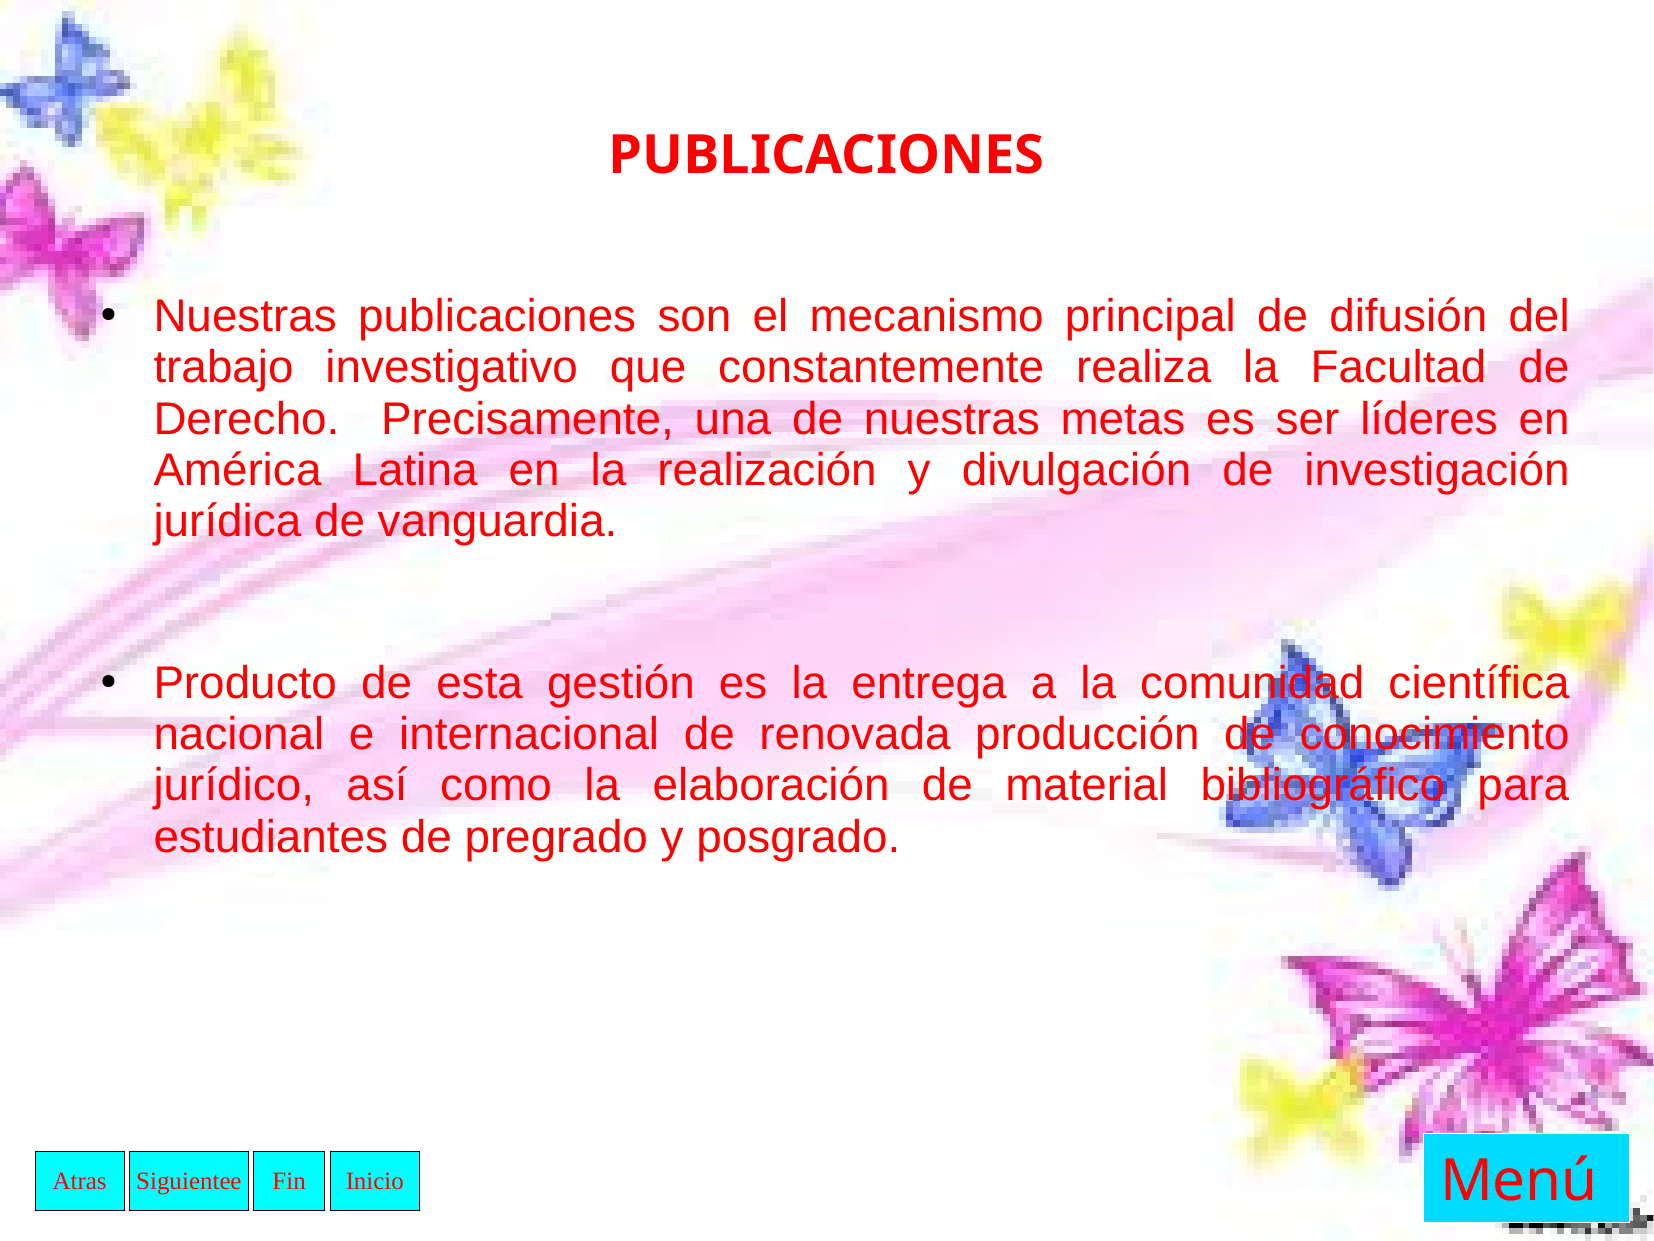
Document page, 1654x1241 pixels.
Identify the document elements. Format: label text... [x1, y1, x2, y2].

text_box Fin [253, 1151, 325, 1211]
text_box Inicio [330, 1151, 420, 1211]
picture [0, 0, 1654, 1241]
title PUBLICACIONES [82, 56, 1571, 250]
text_box Atras [35, 1151, 125, 1211]
text_box Menú [1423, 1133, 1630, 1223]
text_box Siguientee [129, 1151, 249, 1211]
list Nuestras publicaciones son el mecanismo principal de difusión del trabajo investigativo que constantemente realiza la Facultad de Derecho. Precisamente, una de nuestras metas es ser líderes en América Latina en la realización y divulgación de investigación jurídica de vanguardia. Producto de esta gestión es la entrega a la comunidad científica nacional e internacional de renovada producción de conocimiento jurídico, así como la elaboración de material bibliográfico para estudiantes de pregrado y posgrado. [82, 290, 1571, 1094]
